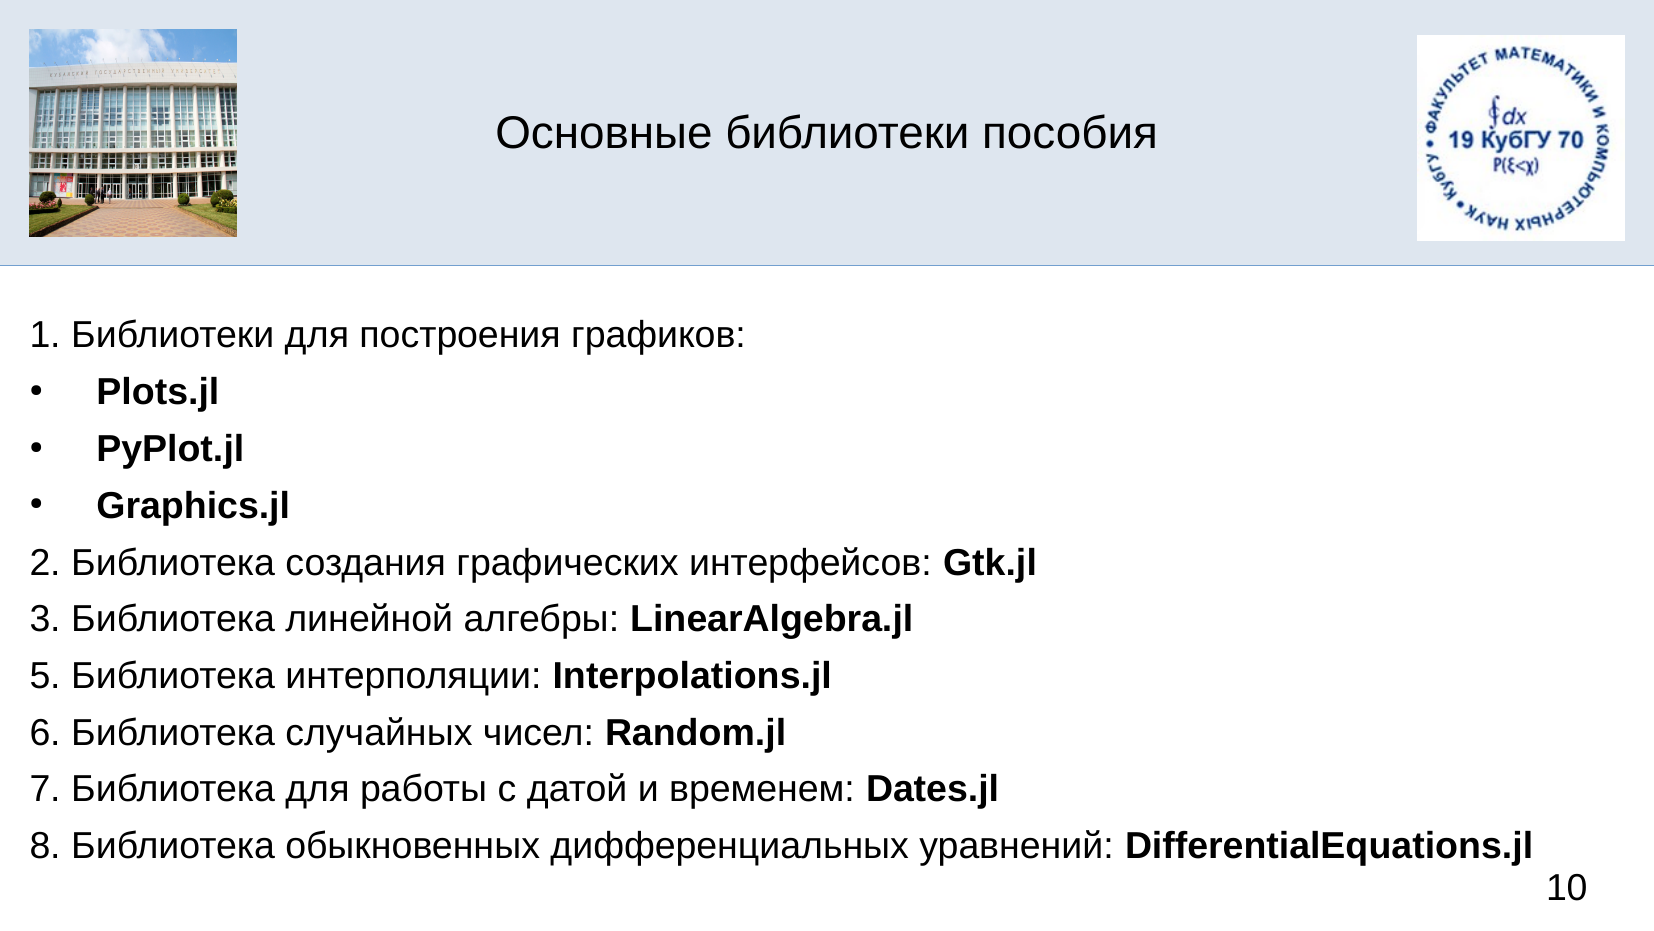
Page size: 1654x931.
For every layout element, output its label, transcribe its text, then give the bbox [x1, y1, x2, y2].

title Основные библиотеки пособия [265, 4, 1388, 262]
subtitle 1. Библиотеки для построения графиков: Plots.jl PyPlot.jl Graphics.jl 2. Библиотека создания графических интерфейсов: Gtk.jl 3. Библиотека линейной алгебры: LinearAlgebra.jl 5. Библиотека интерполяции: Interpolations.jl 6. Библиотека случайных чисел: Random.jl 7. Библиотека для работы с датой и временем: Dates.jl 8. Библиотека обыкновенных дифференциальных уравнений: DifferentialEquations.jl [29, 285, 1625, 896]
picture [29, 29, 237, 238]
picture [1417, 35, 1625, 241]
text_box [0, 0, 1654, 265]
text_box <номер> [1531, 859, 1654, 930]
